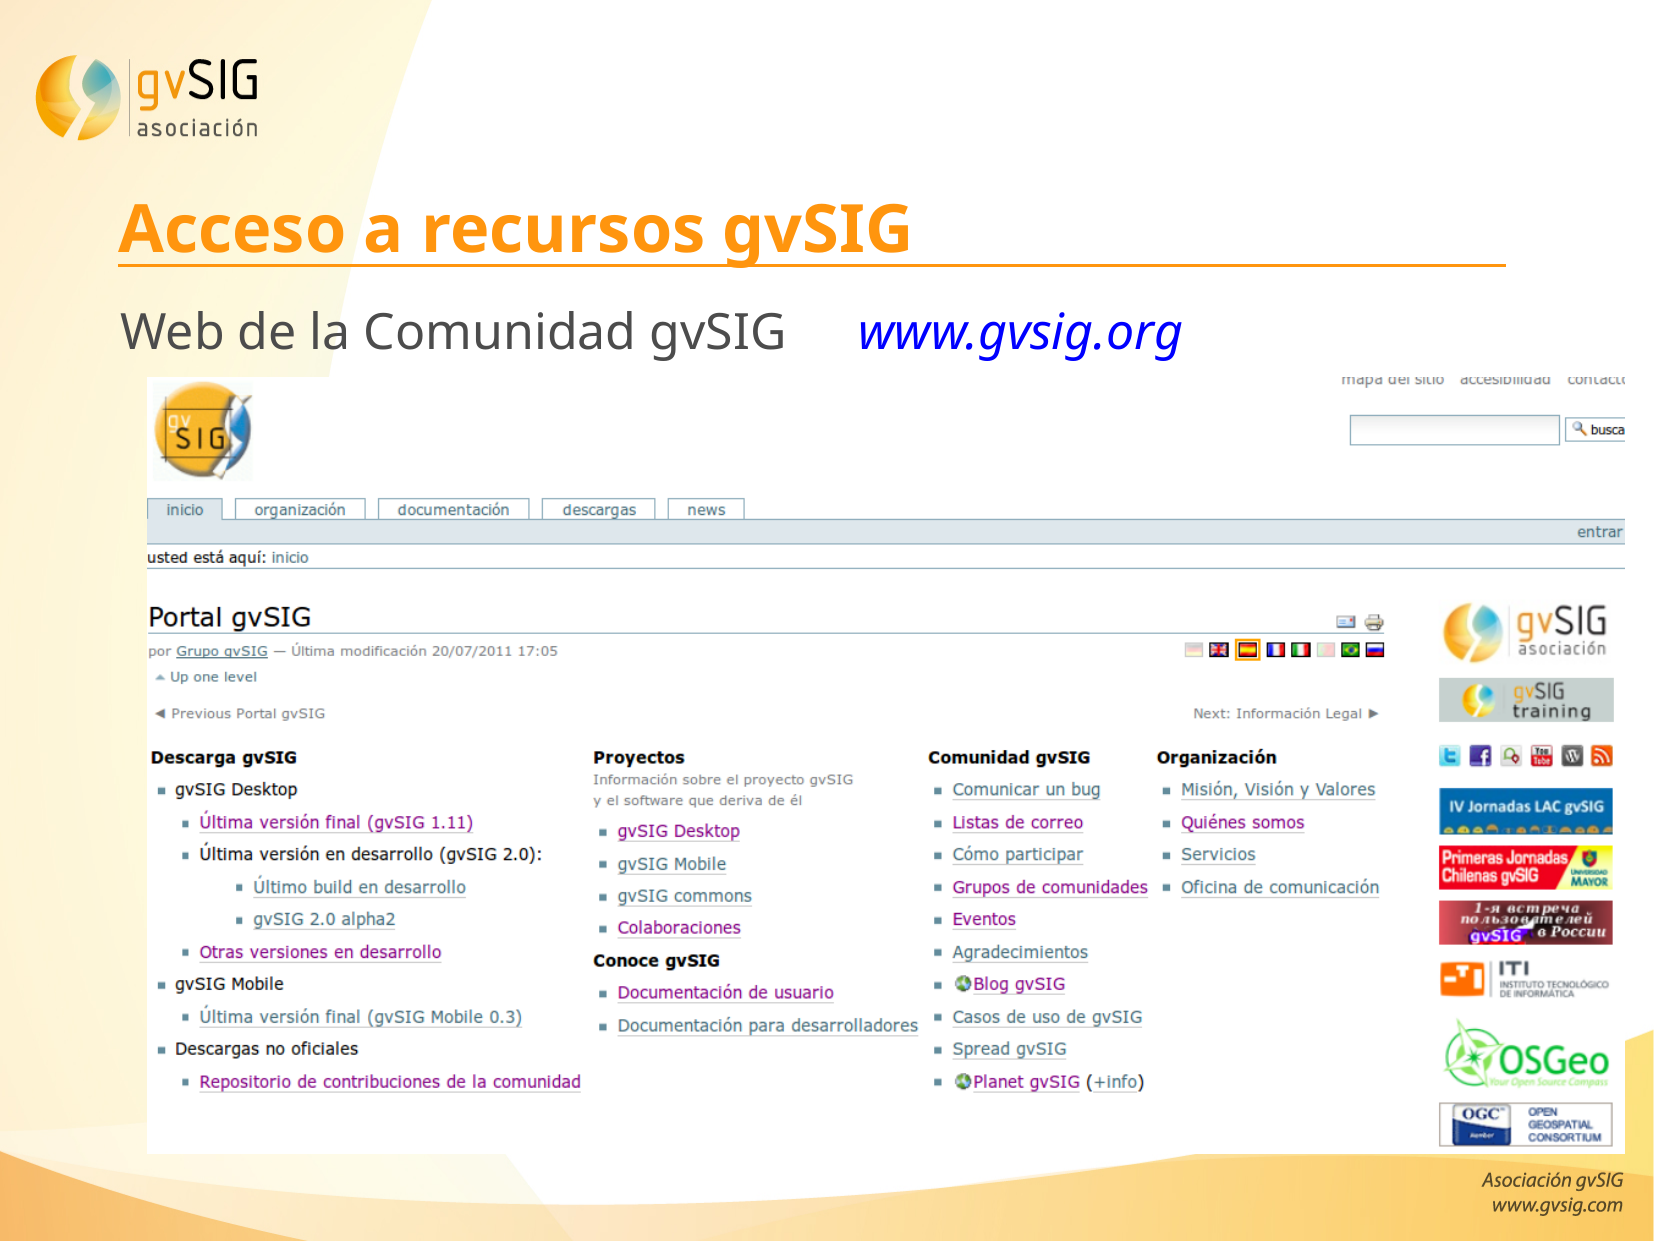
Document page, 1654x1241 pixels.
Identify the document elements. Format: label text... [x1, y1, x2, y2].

title Acceso a recursos gvSIG [118, 177, 1607, 276]
text_box Web de la Comunidad gvSIG www.gvsig.org [120, 272, 1654, 389]
picture [0, 0, 1654, 1241]
